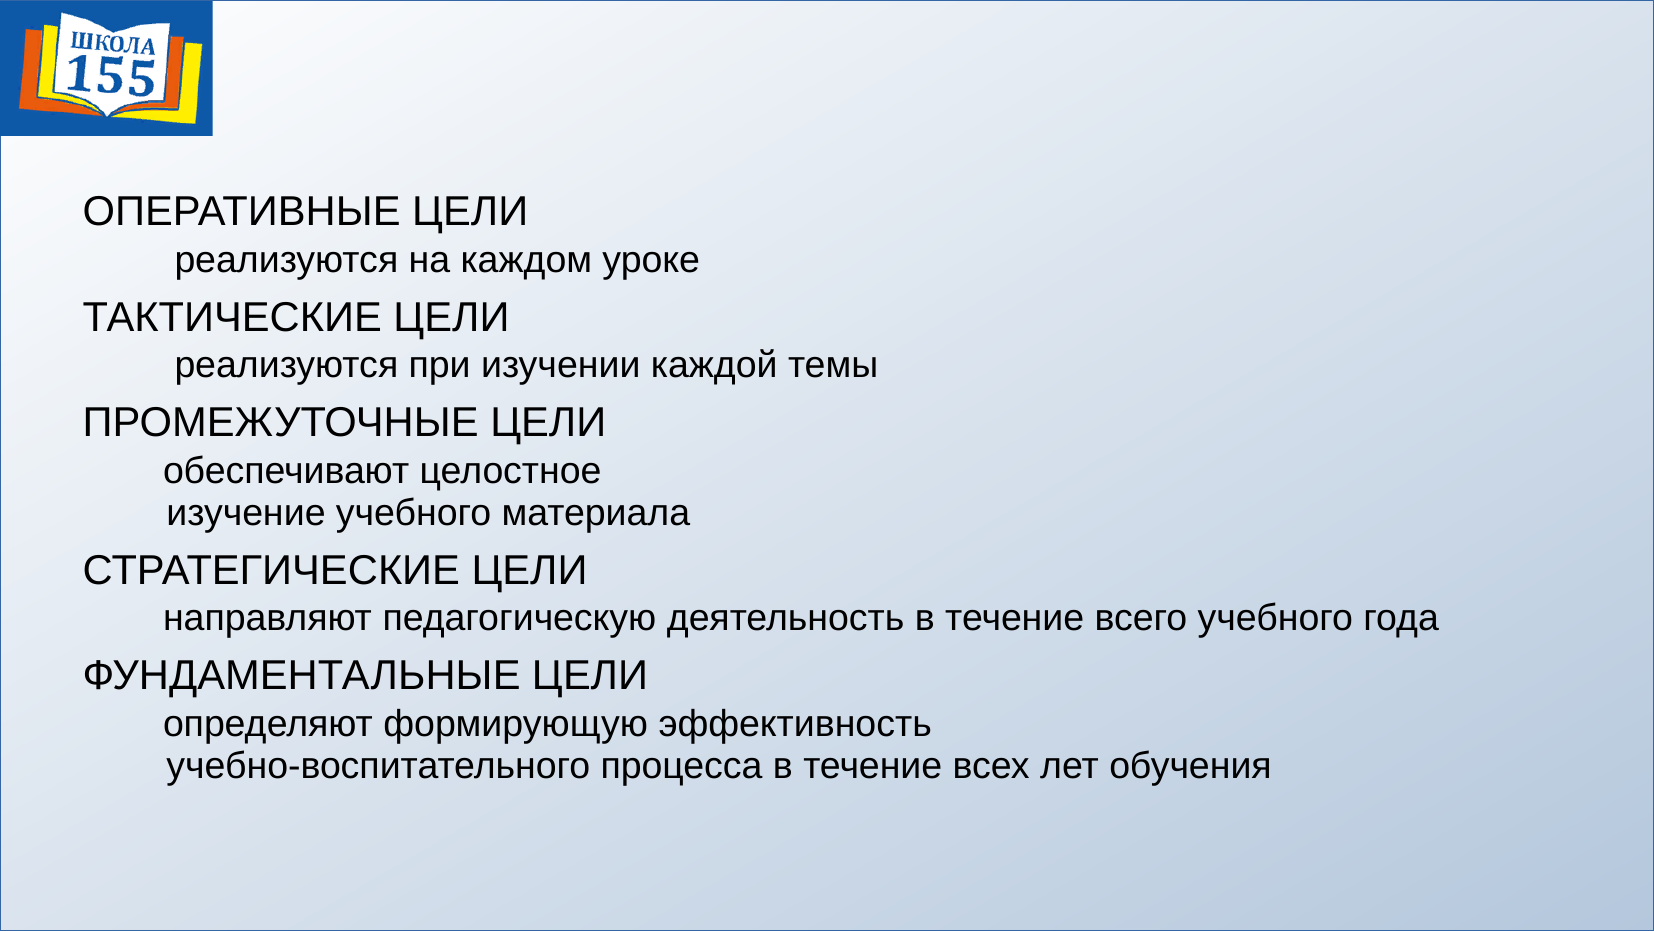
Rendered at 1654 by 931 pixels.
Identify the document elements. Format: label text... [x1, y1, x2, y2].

picture [0, 1, 213, 136]
text_box [0, 0, 1654, 931]
subtitle ОПЕРАТИВНЫЕ ЦЕЛИ реализуются на каждом уроке ТАКТИЧЕСКИЕ ЦЕЛИ реализуются при изучении каждой темы ПРОМЕЖУТОЧНЫЕ ЦЕЛИ обеспечивают целостное изучение учебного материала СТРАТЕГИЧЕСКИЕ ЦЕЛИ направляют педагогическую деятельность в течение всего учебного года ФУНДАМЕНТАЛЬНЫЕ ЦЕЛИ определяют формирующую эффективность учебно-воспитательного процесса в течение всех лет обучения [82, 187, 1571, 787]
